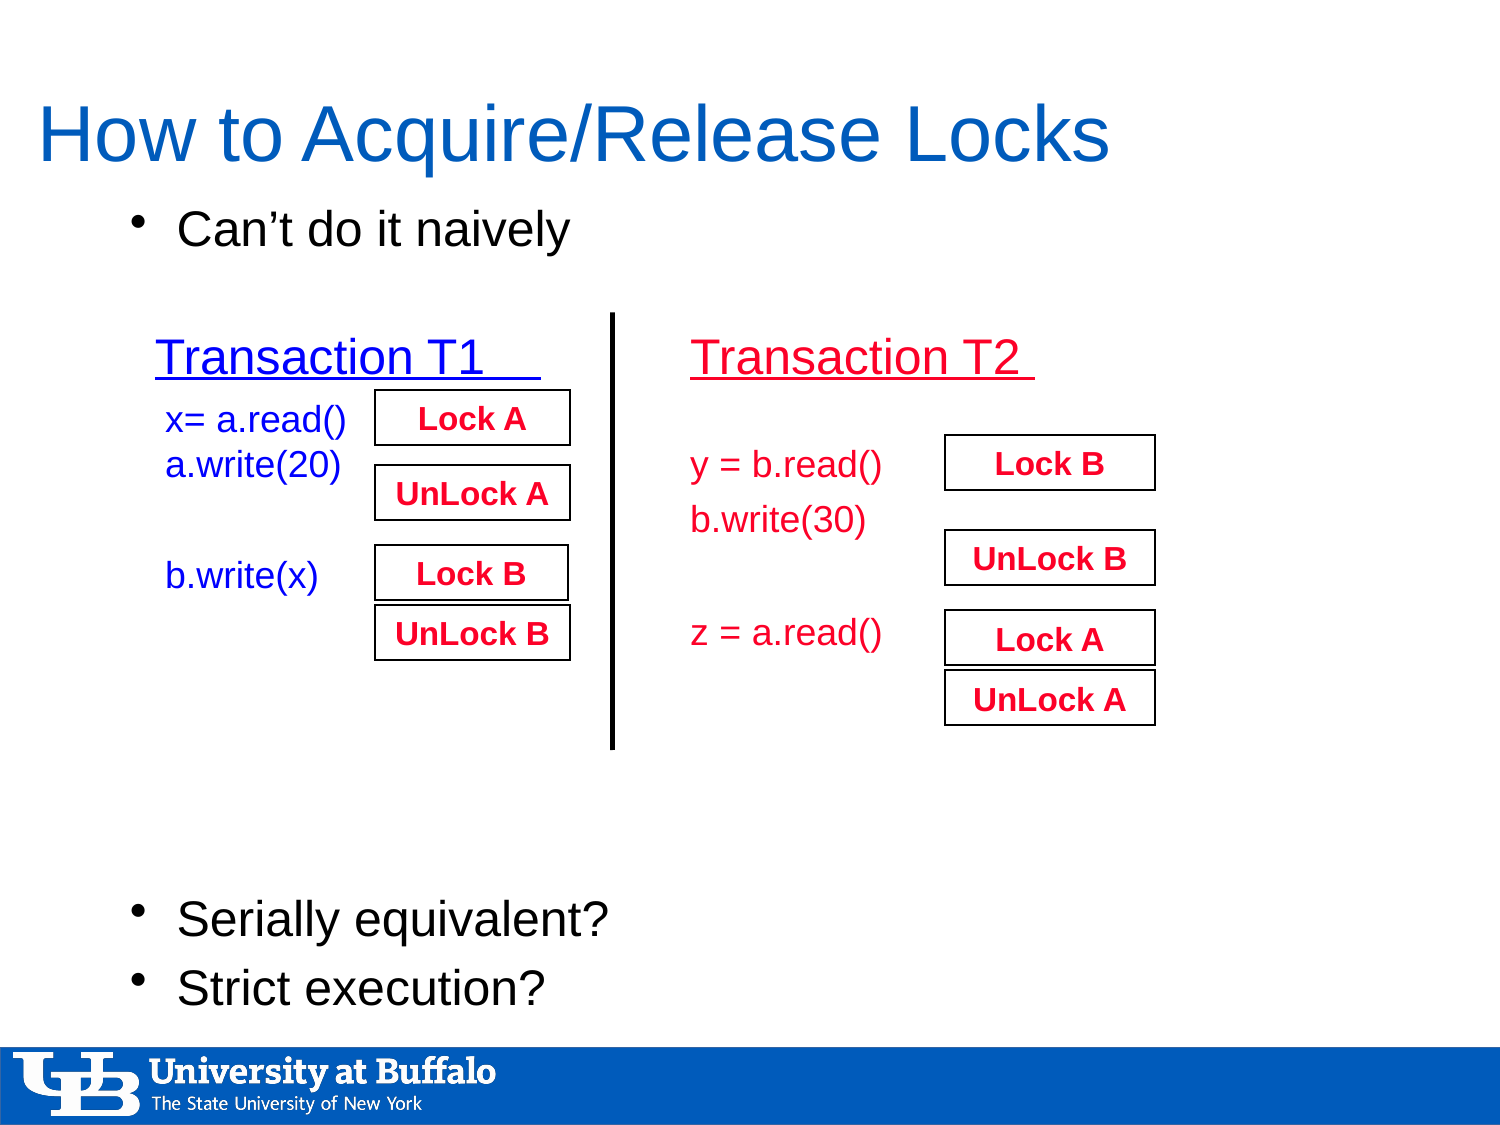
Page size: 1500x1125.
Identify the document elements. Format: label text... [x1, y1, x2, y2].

text_box Lock A [945, 610, 1156, 666]
list Can’t do it naively Serially equivalent? Strict execution? [114, 195, 1375, 1005]
text_box Lock B [374, 545, 568, 600]
text_box Transaction T1 Transaction T2 x= a.read() a.write(20) y = b.read() b.write(30) b.write(x) z = a.read() [139, 316, 1400, 800]
picture [13, 1052, 496, 1116]
text_box Lock A [375, 389, 571, 445]
text_box Lock B [945, 434, 1156, 490]
text_box UnLock B [375, 605, 571, 660]
text_box UnLock A [945, 670, 1156, 726]
title How to Acquire/Release Locks [37, 40, 1388, 228]
text_box UnLock B [945, 530, 1156, 585]
text_box UnLock A [375, 464, 571, 520]
